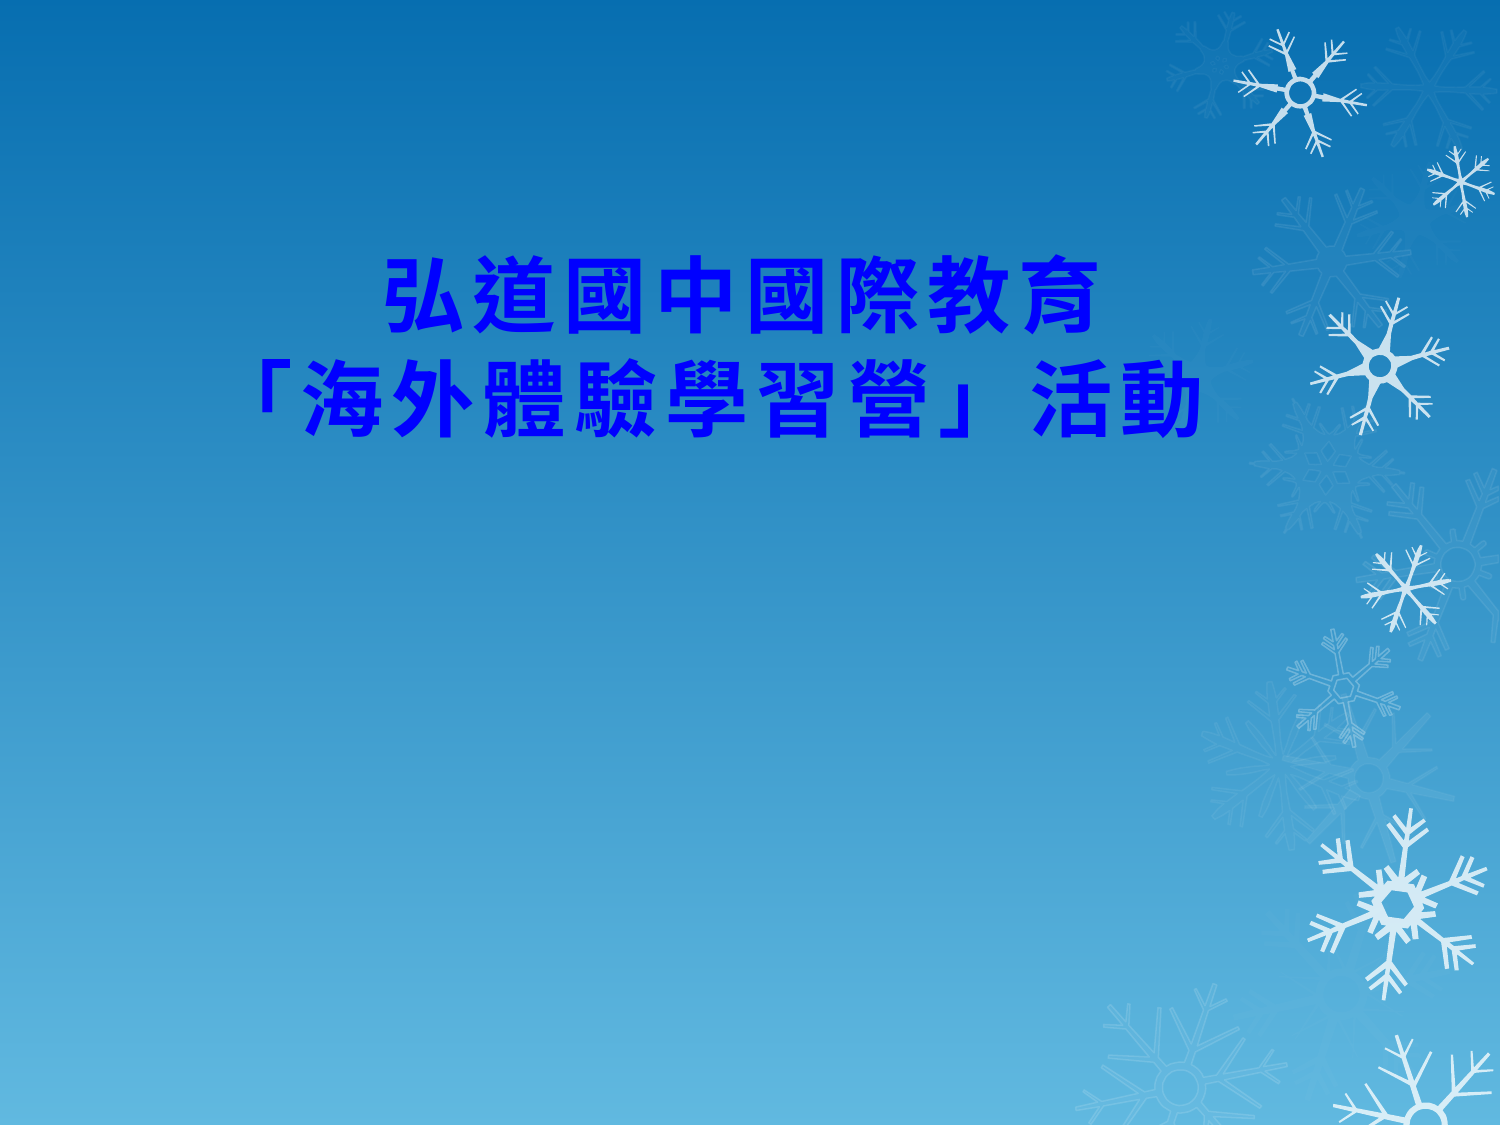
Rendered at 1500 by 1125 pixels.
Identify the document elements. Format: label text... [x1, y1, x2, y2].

text_box 弘道國中國際教育 「海外體驗學習營」活動 [195, 232, 1255, 455]
